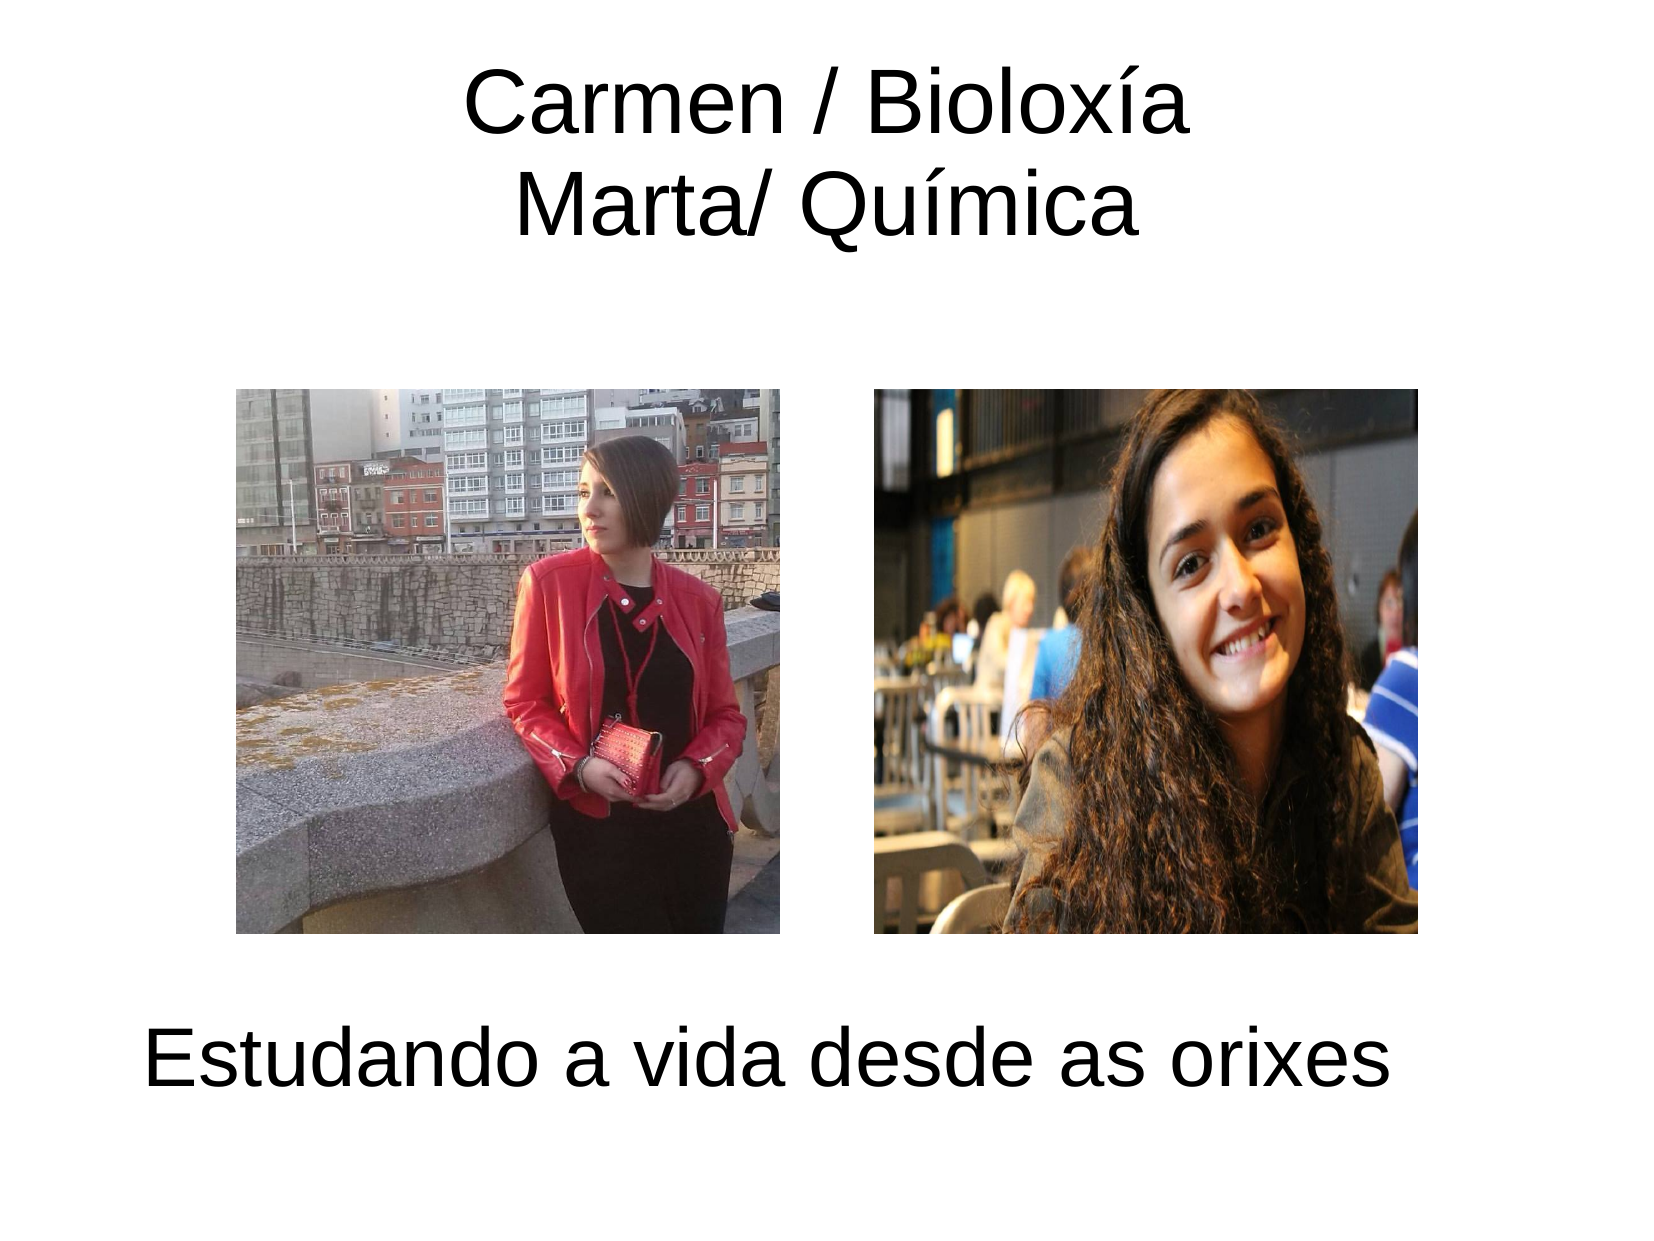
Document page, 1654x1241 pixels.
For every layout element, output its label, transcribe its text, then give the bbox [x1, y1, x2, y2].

text_box Estudando a vida desde as orixes [59, 1003, 1477, 1159]
picture [873, 388, 1418, 934]
title Carmen / Bioloxía Marta/ Química [82, 49, 1571, 257]
picture [236, 389, 780, 934]
